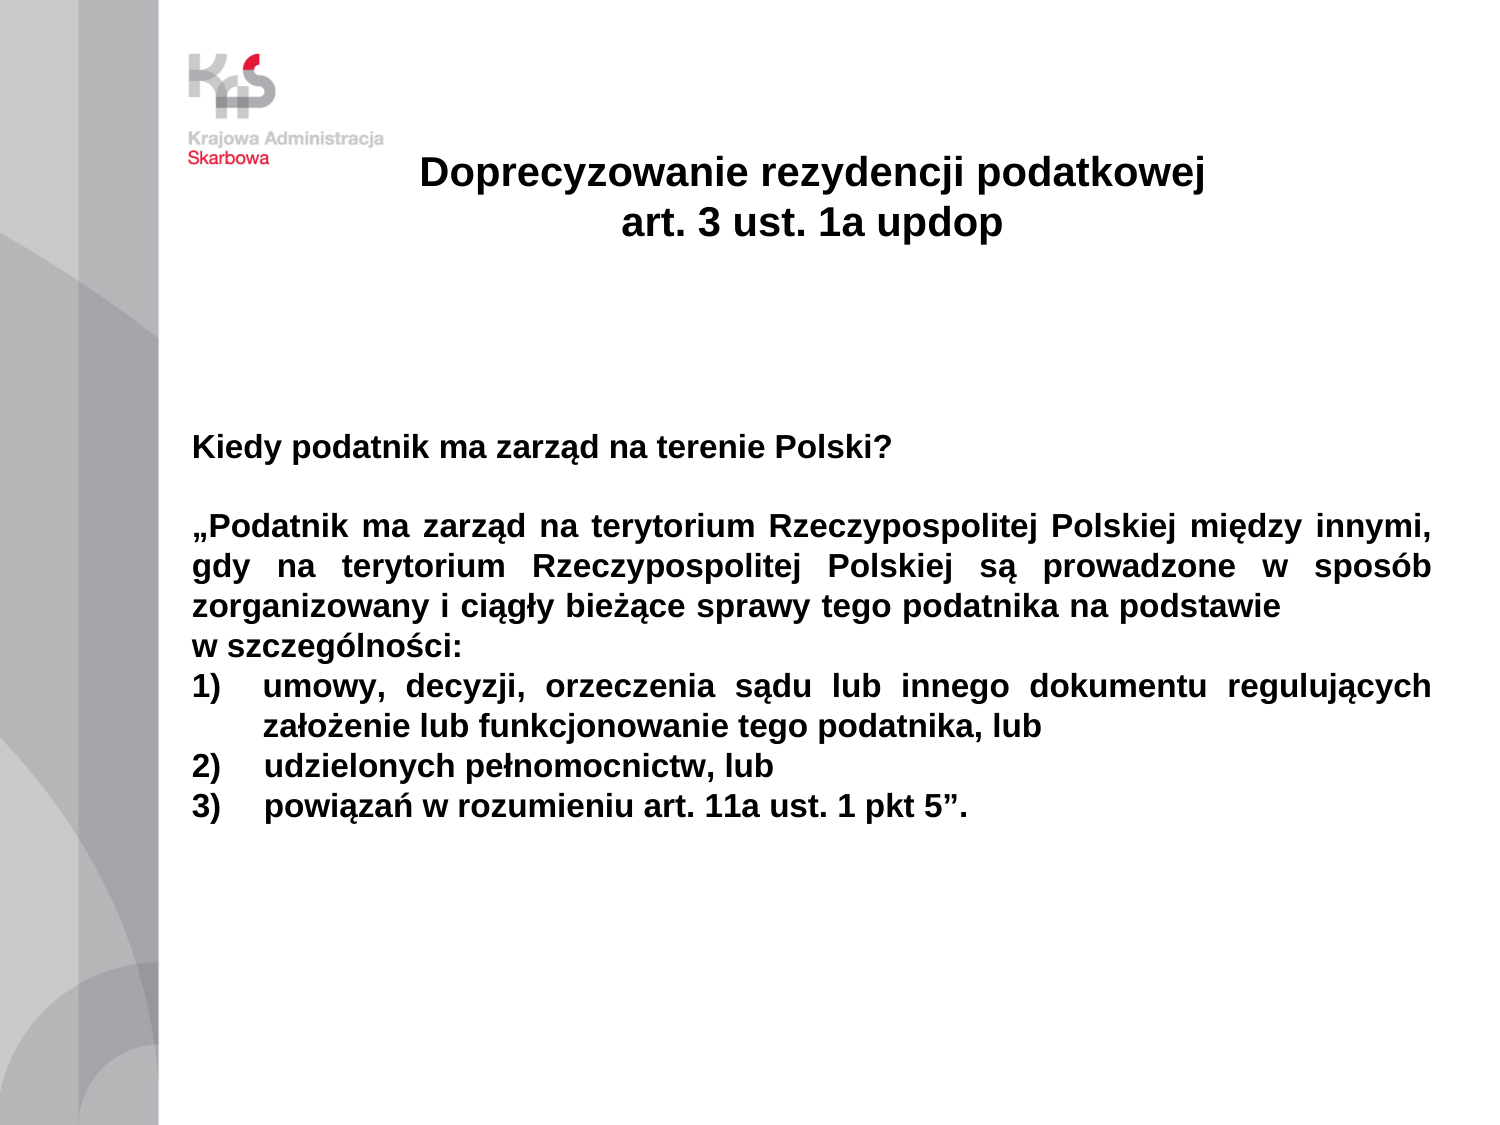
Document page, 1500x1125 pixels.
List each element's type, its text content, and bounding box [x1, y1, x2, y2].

text_box Doprecyzowanie rezydencji podatkowej art. 3 ust. 1a updop Kiedy podatnik ma zarząd na terenie Polski? „Podatnik ma zarząd na terytorium Rzeczypospolitej Polskiej między innymi, gdy na terytorium Rzeczypospolitej Polskiej są prowadzone w sposób zorganizowany i ciągły bieżące sprawy tego podatnika na podstawie w szczególności: 1) umowy, decyzji, orzeczenia sądu lub innego dokumentu regulujących założenie lub funkcjonowanie tego podatnika, lub 2) udzielonych pełnomocnictw, lub 3) powiązań w rozumieniu art. 11a ust. 1 pkt 5”. [177, 137, 1449, 296]
picture [0, 0, 1500, 1125]
